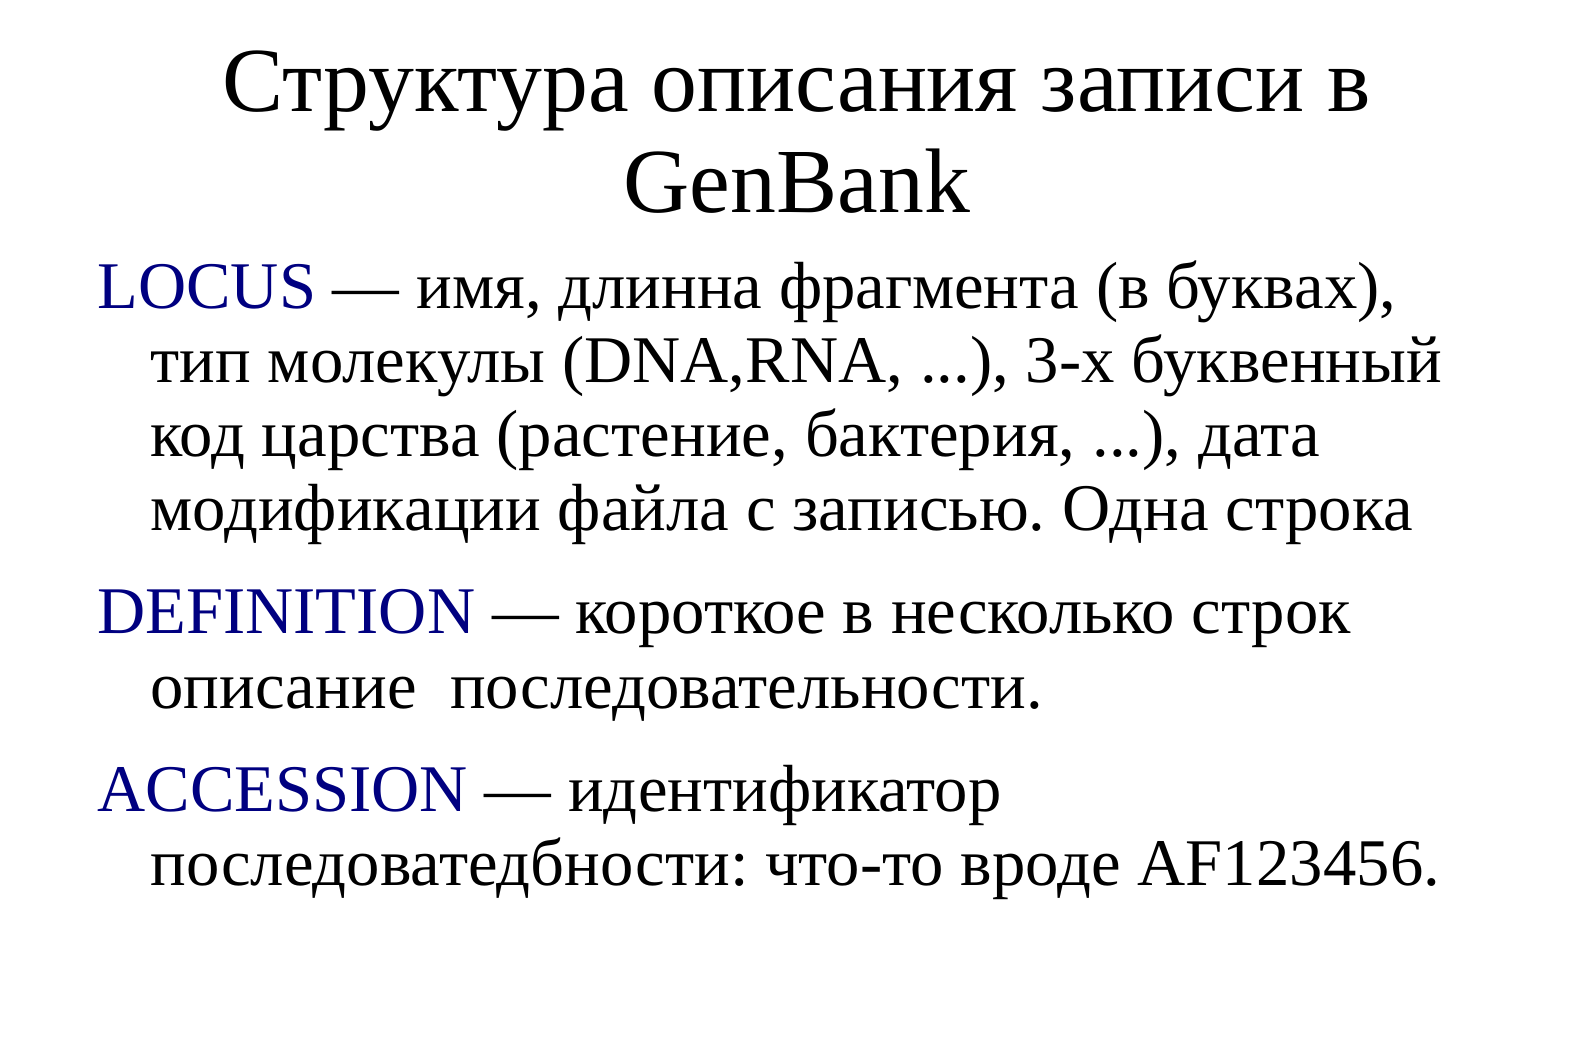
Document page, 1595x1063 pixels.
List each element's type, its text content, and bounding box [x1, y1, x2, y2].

list LOCUS — имя, длинна фрагмента (в буквах), тип молекулы (DNA,RNA, ...), 3-x буквенный код царства (растение, бактерия, ...), дата модификации файла с записью. Одна строка DEFINITION — короткое в несколько строк описание последовательности. ACCESSION — идентификатор последоватедбности: что-то вроде AF123456. [79, 248, 1515, 936]
title Структура описания записи в GenBank [79, 29, 1515, 233]
